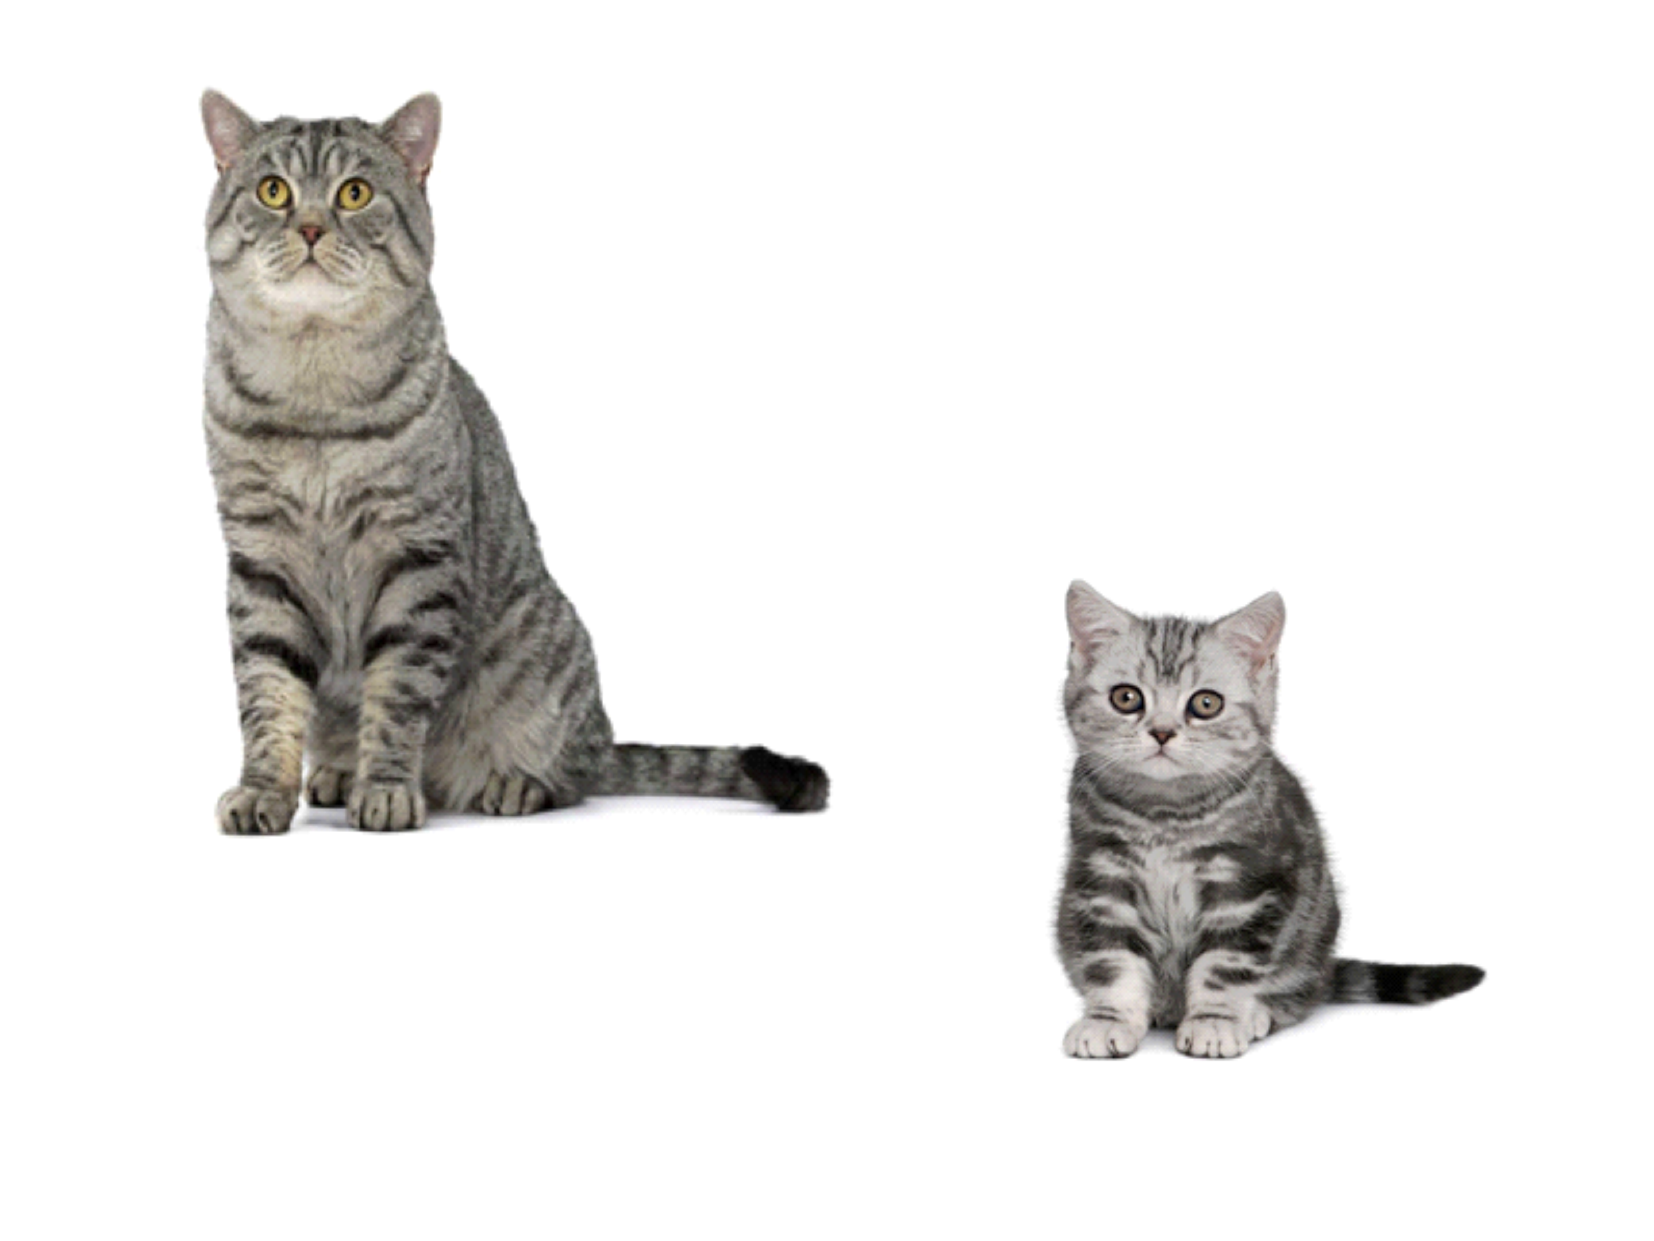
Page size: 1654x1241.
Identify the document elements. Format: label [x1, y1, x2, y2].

picture [980, 566, 1531, 1072]
picture [79, 60, 864, 862]
